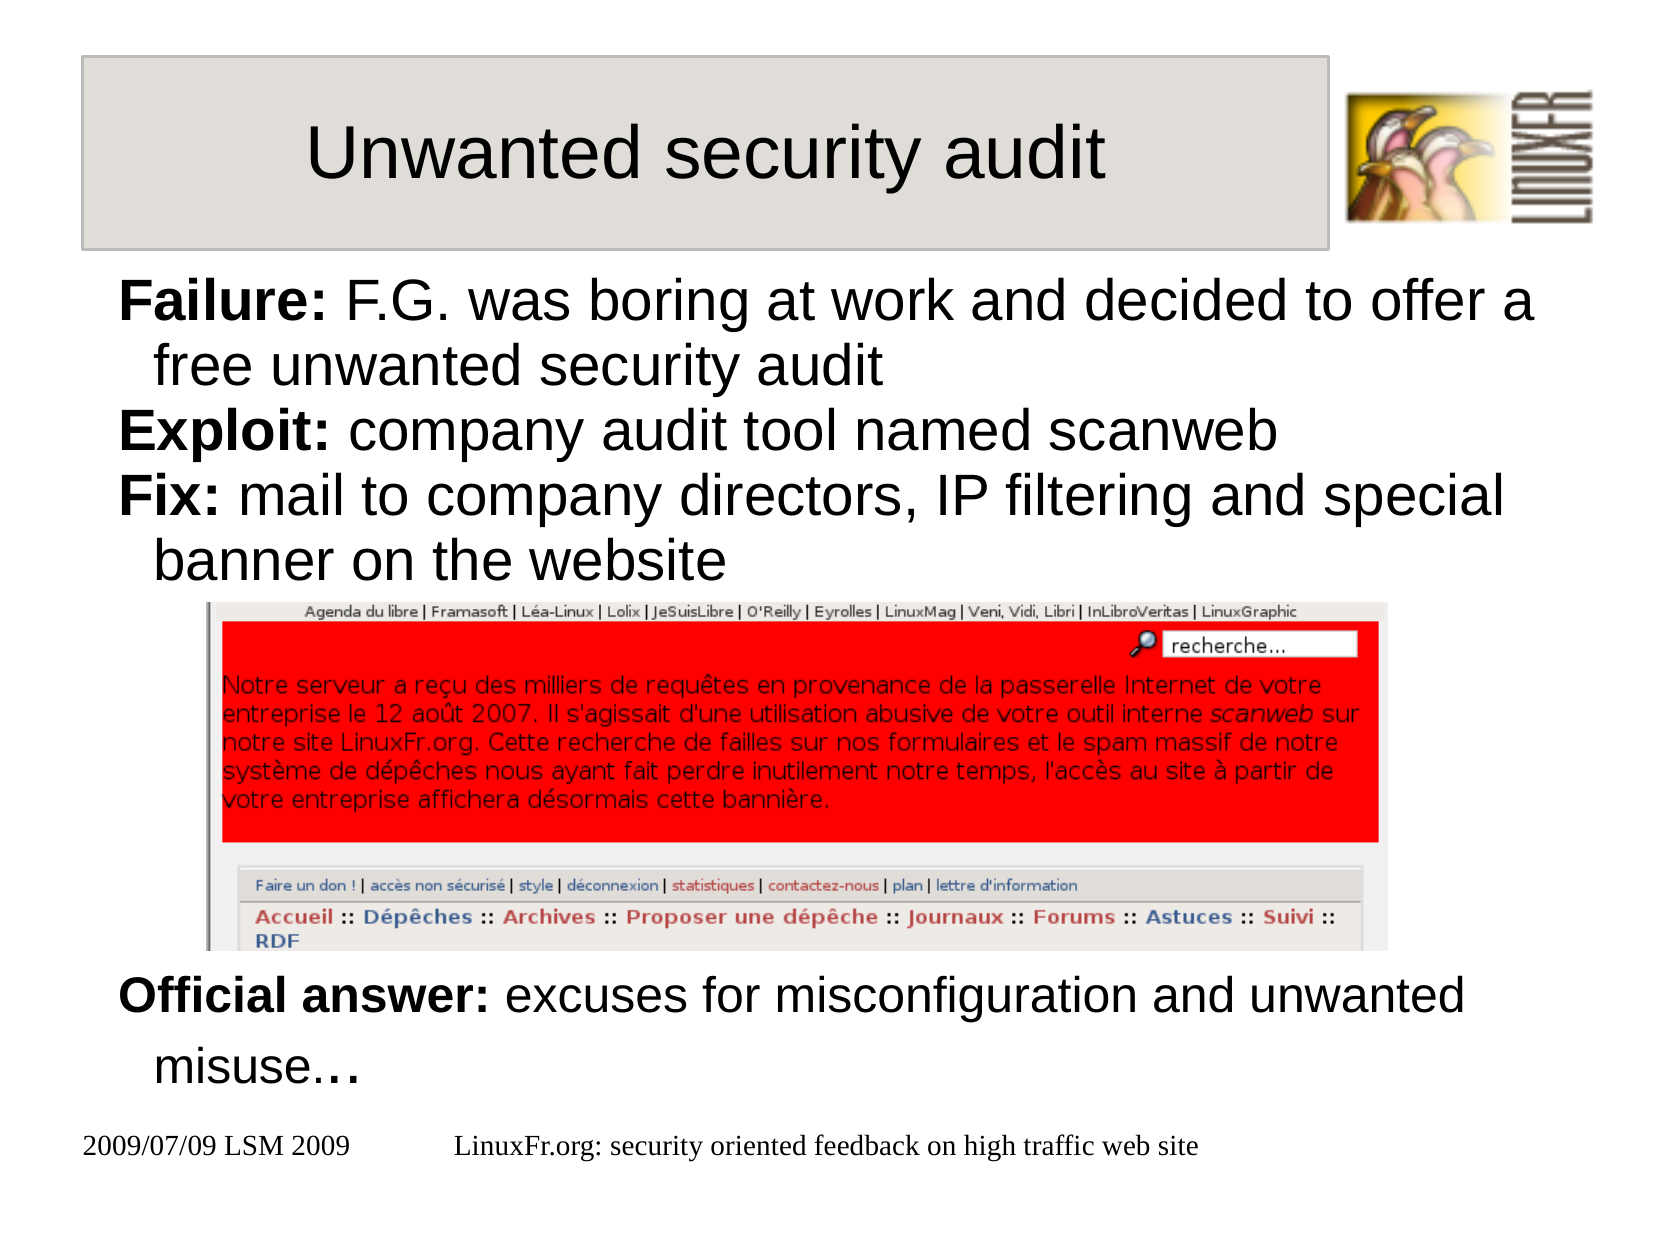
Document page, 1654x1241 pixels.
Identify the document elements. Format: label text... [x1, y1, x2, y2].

title Unwanted security audit [82, 56, 1329, 250]
subtitle Failure: F.G. was boring at work and decided to offer a free unwanted security audit Exploit: company audit tool named scanweb Fix: mail to company directors, IP filtering and special banner on the website Official answer: excuses for misconfiguration and unwanted misuse... [82, 268, 1571, 1098]
picture [206, 602, 1388, 951]
picture [1341, 88, 1601, 229]
